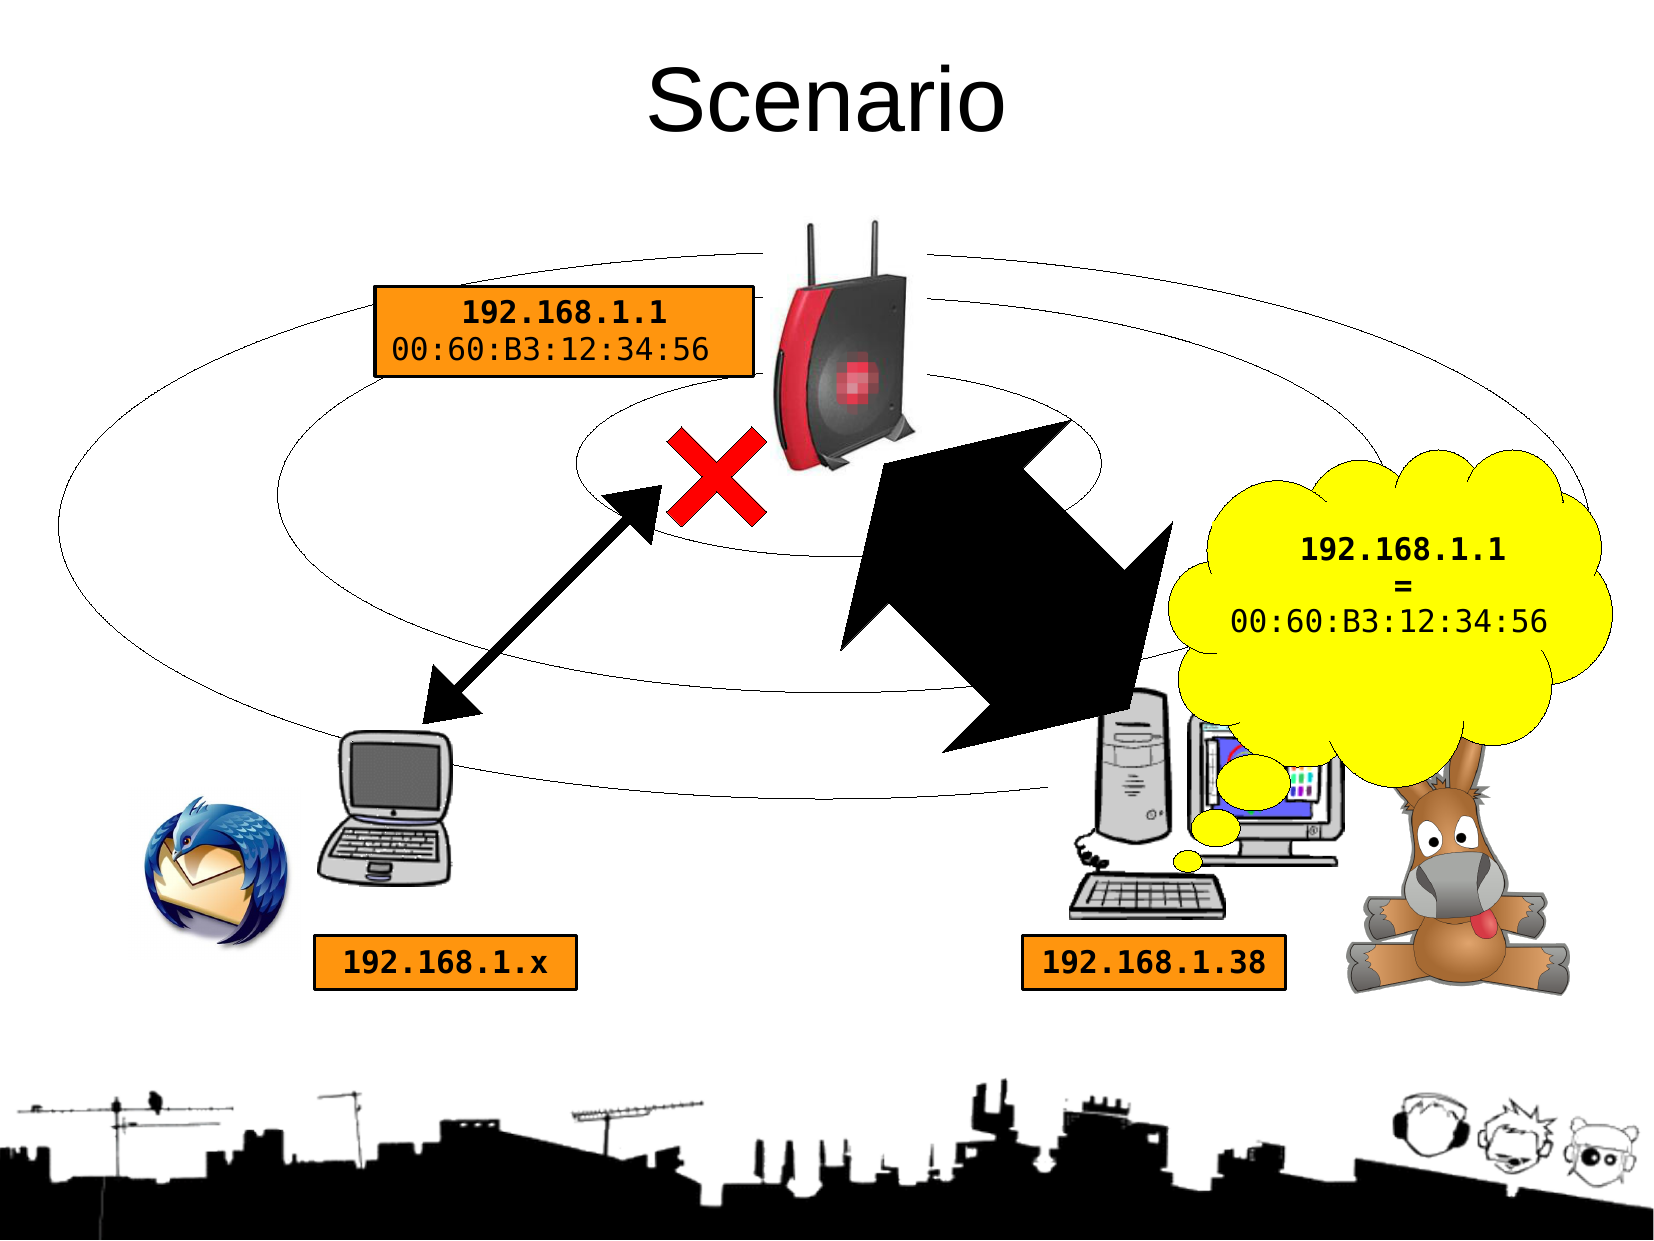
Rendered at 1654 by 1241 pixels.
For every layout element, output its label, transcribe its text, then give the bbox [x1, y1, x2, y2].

text_box 192.168.1.1 = 00:60:B3:12:34:56 [1213, 522, 1593, 649]
text_box [1191, 809, 1241, 847]
picture [128, 787, 301, 960]
picture [0, 1077, 1654, 1240]
picture [1346, 690, 1570, 1007]
text_box [1173, 850, 1203, 873]
text_box 192.168.1.1 00:60:B3:12:34:56 [375, 286, 754, 377]
picture [763, 215, 927, 482]
text_box 192.168.1.38 [1022, 935, 1286, 990]
picture [1048, 680, 1345, 920]
title Scenario [82, 3, 1571, 196]
text_box [58, 253, 1613, 811]
text_box 192.168.1.x [314, 935, 577, 990]
picture [317, 730, 453, 887]
